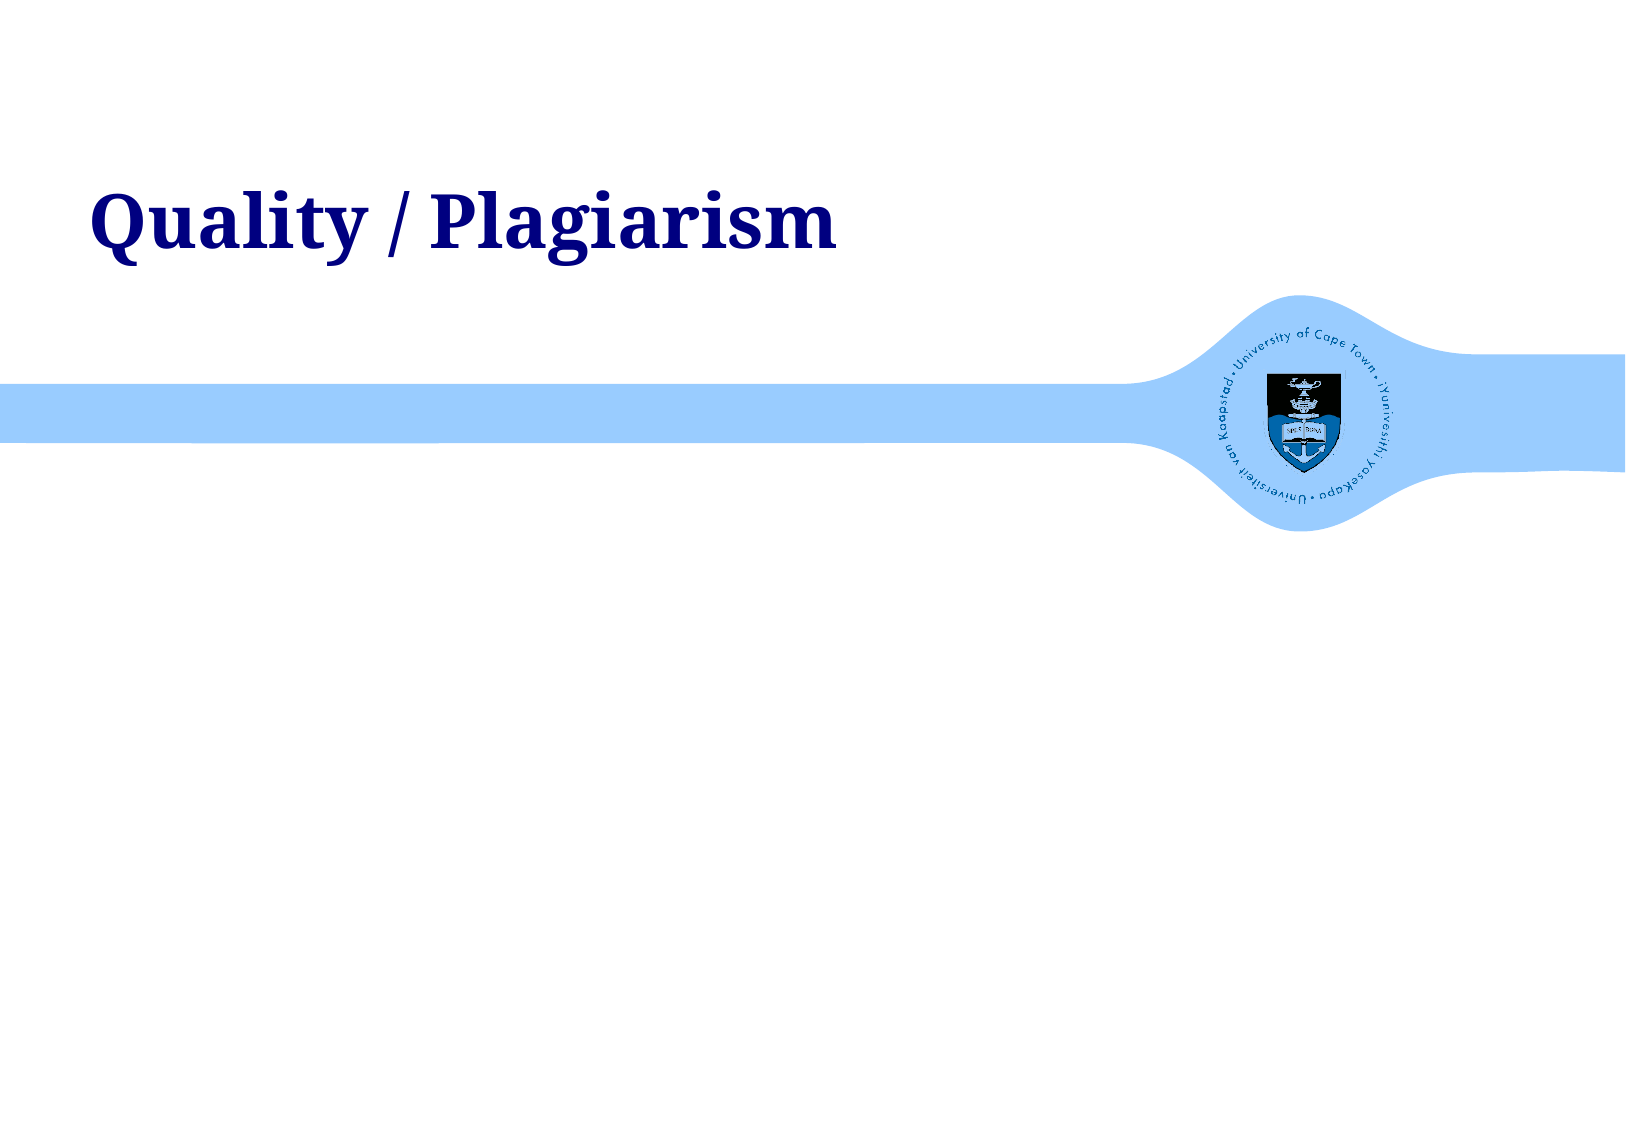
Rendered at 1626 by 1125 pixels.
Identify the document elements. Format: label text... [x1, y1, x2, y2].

picture [1178, 305, 1416, 527]
title Quality / Plagiarism [88, 88, 1133, 352]
